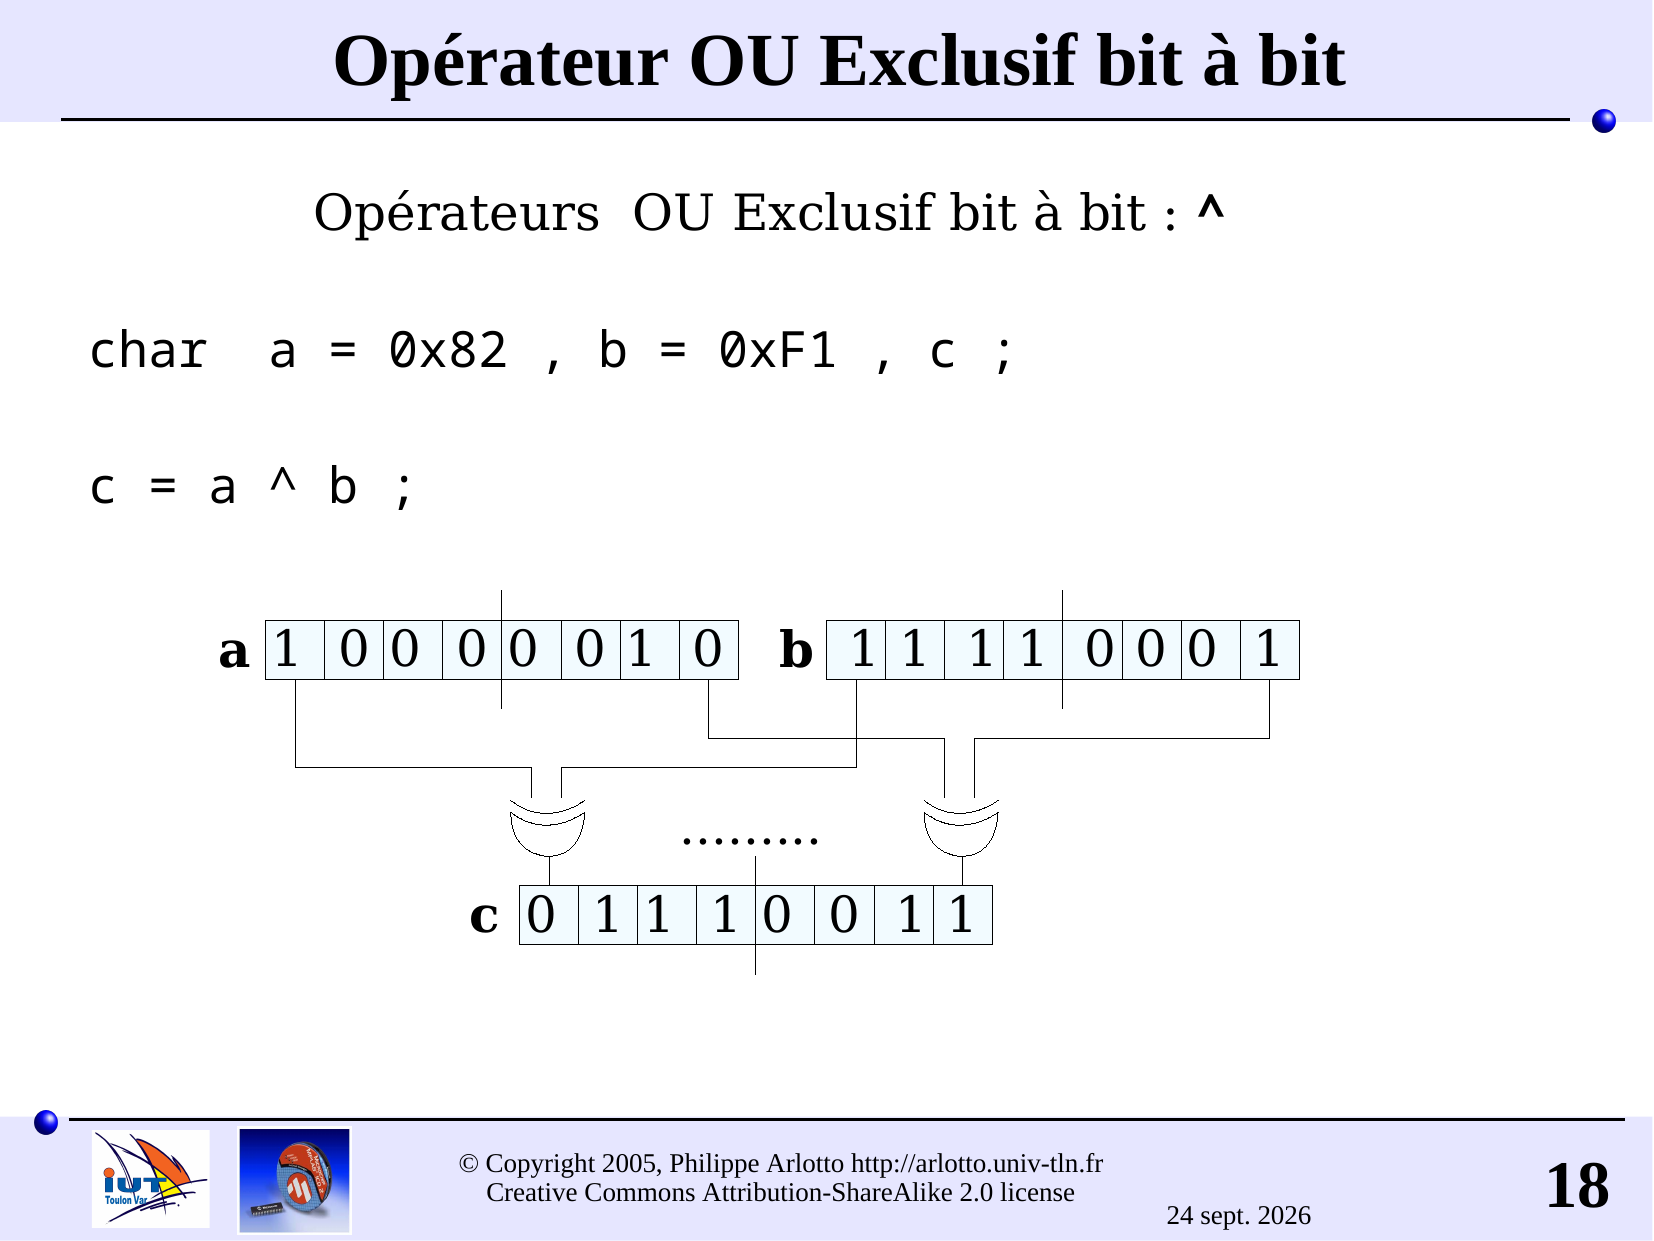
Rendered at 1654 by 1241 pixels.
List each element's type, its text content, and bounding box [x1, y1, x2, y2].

text_box 0 [383, 620, 442, 680]
text_box 1 [265, 620, 324, 680]
text_box 0 [324, 620, 383, 680]
text_box 1 [826, 620, 885, 680]
text_box 1 [1240, 620, 1300, 680]
title Opérateur OU Exclusif bit à bit [95, 11, 1585, 110]
text_box 0 [519, 885, 578, 945]
text_box 0 [755, 885, 814, 945]
text_box ......... [679, 798, 824, 857]
text_box 0 [502, 620, 561, 680]
text_box 1 [874, 885, 933, 945]
text_box 0 [1062, 620, 1122, 680]
text_box 1 [1003, 620, 1062, 680]
text_box 1 [885, 620, 944, 680]
text_box 1 [696, 885, 755, 945]
text_box a [218, 620, 252, 679]
text_box 1 [578, 885, 637, 945]
text_box 0 [1181, 620, 1240, 680]
text_box 1 [944, 620, 1003, 680]
text_box 1 [933, 885, 993, 945]
text_box 0 [814, 885, 874, 945]
text_box 0 [442, 620, 501, 680]
text_box 0 [1122, 620, 1181, 680]
text_box c [469, 885, 502, 946]
text_box Opérateurs OU Exclusif bit à bit : ^ char a = 0x82 , b = 0xF1 , c ; c = a ^ b ; [88, 177, 1447, 562]
text_box 0 [679, 620, 739, 680]
picture [237, 1126, 352, 1235]
text_box 0 [561, 620, 620, 680]
text_box 1 [637, 885, 696, 945]
text_box 1 [620, 620, 679, 680]
text_box b [779, 620, 815, 680]
